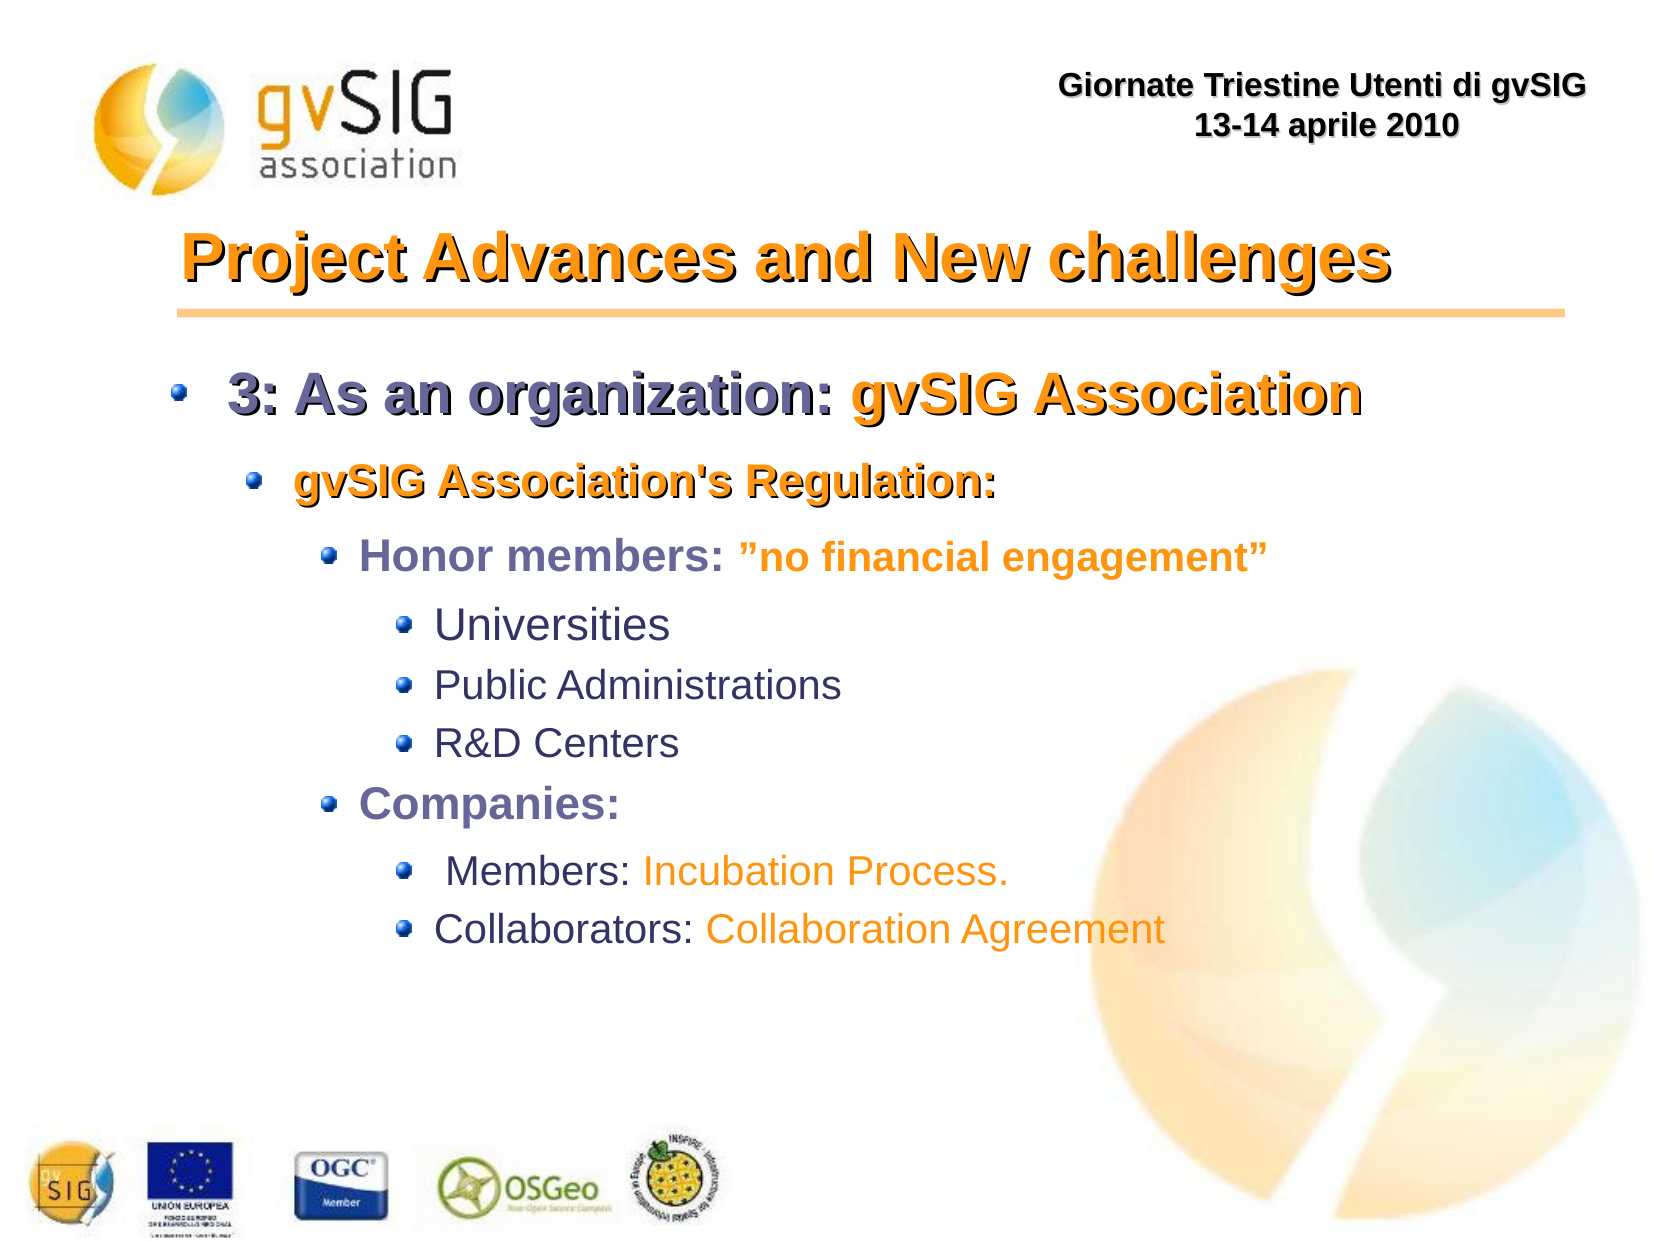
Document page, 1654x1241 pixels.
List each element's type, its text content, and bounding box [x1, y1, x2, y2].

text_box Project Advances and New challenges [165, 212, 1408, 302]
picture [1, 0, 1654, 1241]
list 3: As an organization: gvSIG Association gvSIG Association's Regulation: Honor members: ”no financial engagement” Universities Public Administrations R&D Centers Companies: Members: Incubation Process. Collaborators: Collaboration Agreement [171, 265, 1595, 1152]
